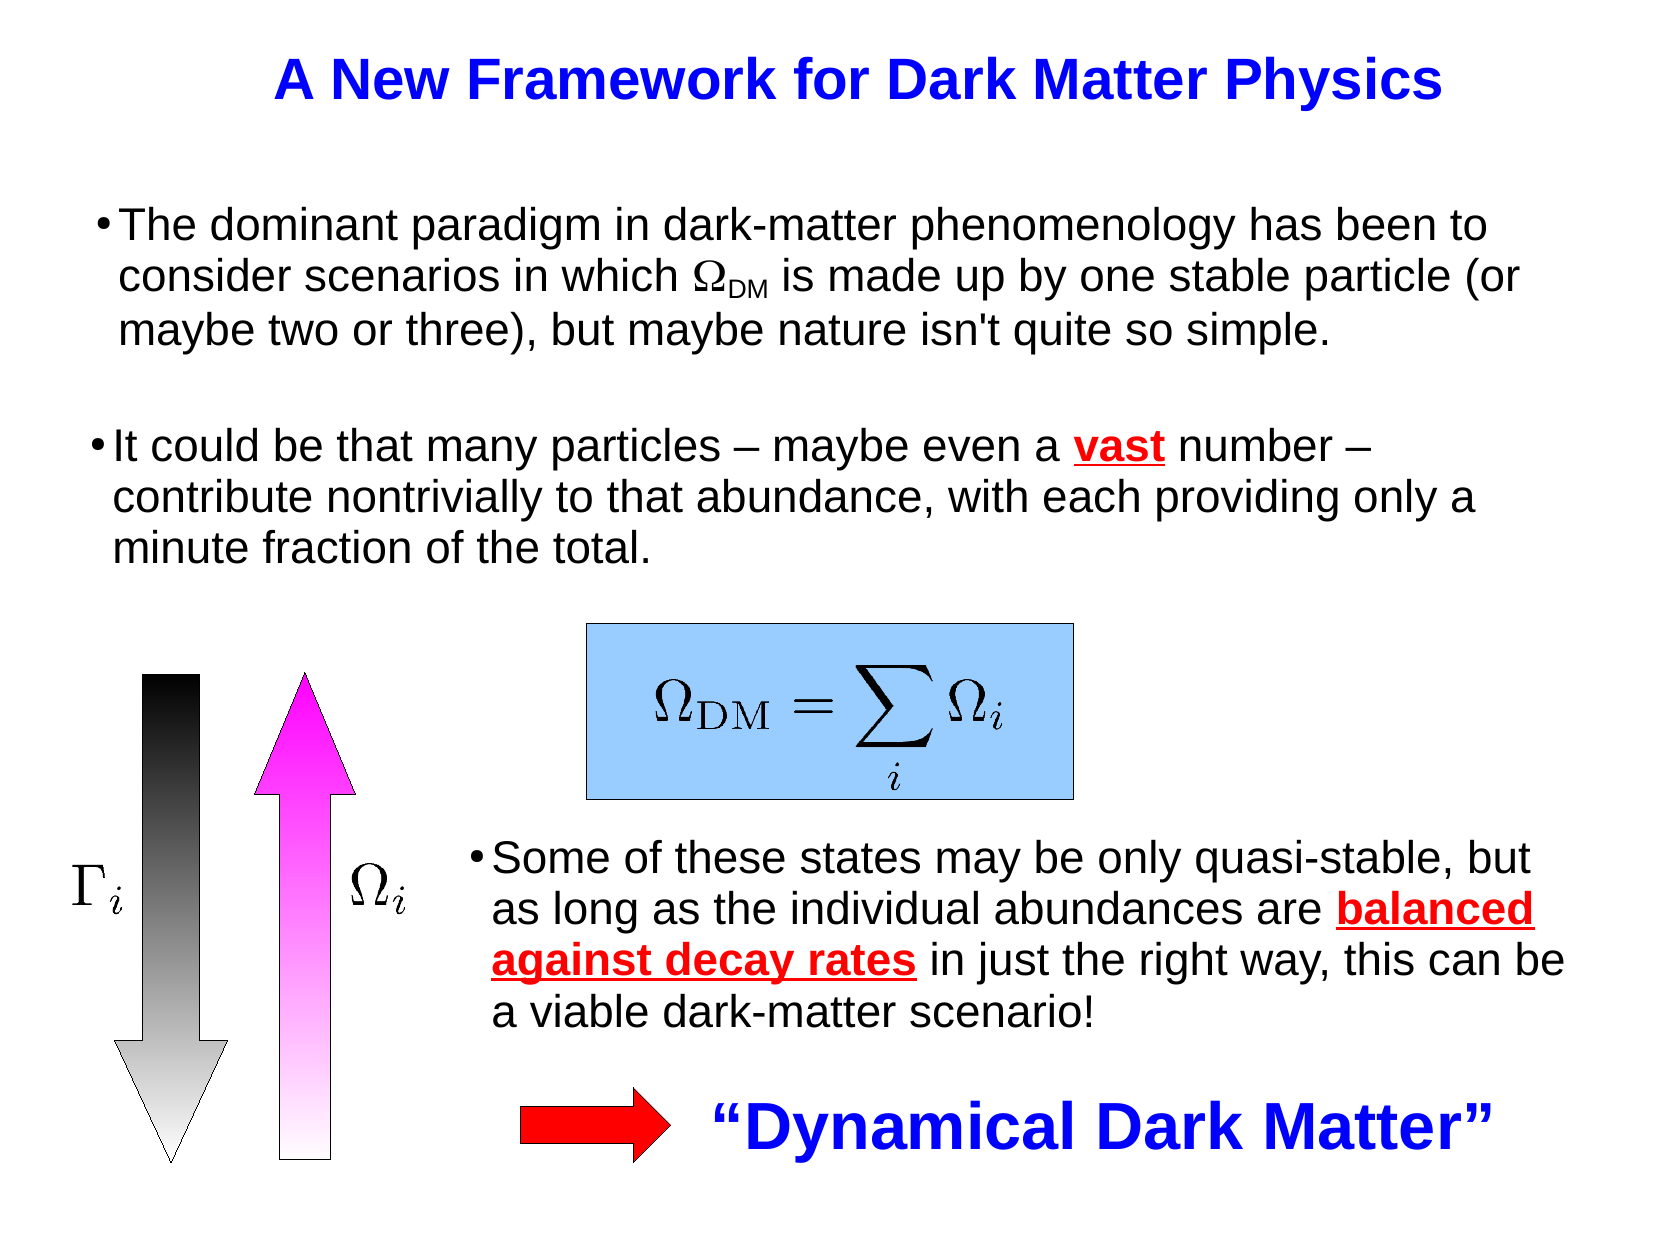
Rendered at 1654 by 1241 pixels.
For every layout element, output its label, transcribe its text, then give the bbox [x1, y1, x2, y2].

text_box Some of these states may be only quasi-stable, but as long as the individual abundances are balanced against decay rates in just the right way, this can be a viable dark-matter scenario! [454, 824, 1601, 1047]
text_box A New Framework for Dark Matter Physics [146, 39, 1573, 122]
text_box [114, 674, 228, 1163]
text_box The dominant paradigm in dark-matter phenomenology has been to consider scenarios in which WDM is made up by one stable particle (or maybe two or three), but maybe nature isn't quite so simple. [80, 191, 1581, 368]
text_box [254, 672, 356, 1160]
text_box [520, 1087, 653, 1163]
picture [344, 860, 420, 919]
text_box It could be that many particles – maybe even a vast number – contribute nontrivially to that abundance, with each providing only a minute fraction of the total. [75, 412, 1576, 582]
picture [66, 860, 137, 919]
picture [648, 652, 1016, 793]
text_box [586, 623, 1074, 800]
text_box “Dynamical Dark Matter” [653, 1081, 1554, 1172]
